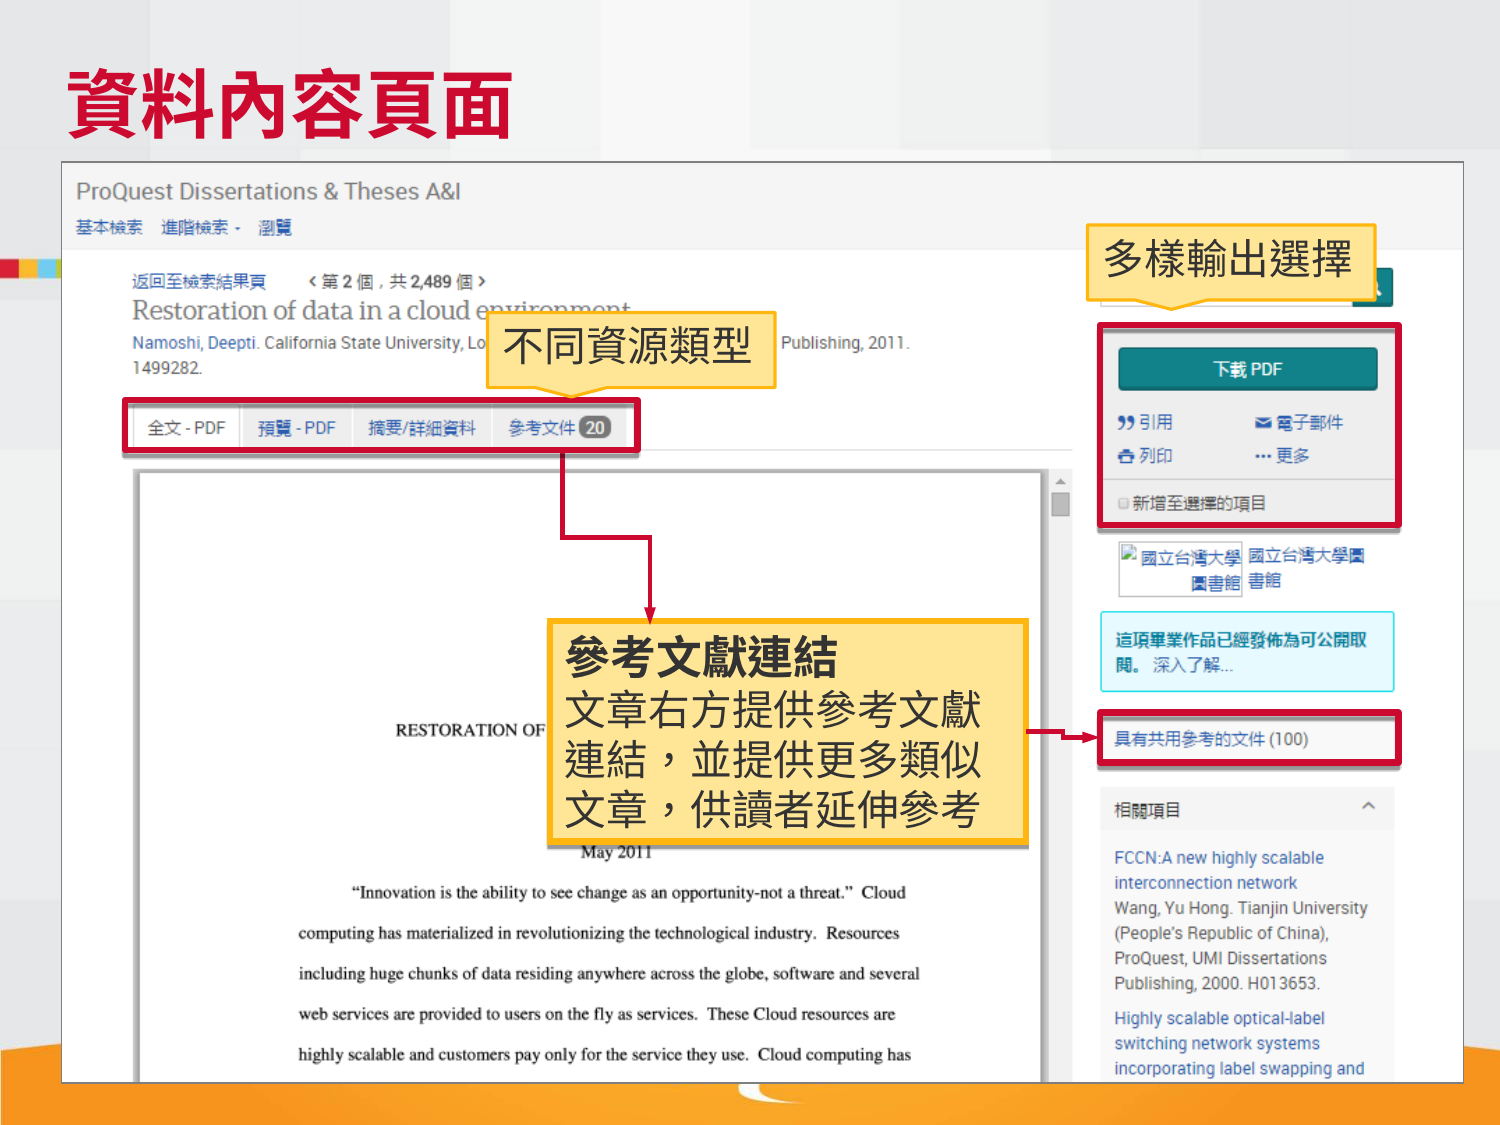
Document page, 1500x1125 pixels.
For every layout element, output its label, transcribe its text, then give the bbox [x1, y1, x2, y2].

text_box 多樣輸出選擇 [1087, 224, 1376, 310]
picture [62, 162, 1463, 1083]
text_box 參考文獻連結 文章右方提供參考文獻連結，並提供更多類似文章，供讀者延伸參考 [550, 621, 1026, 841]
text_box 資料內容頁面 [50, 50, 1051, 157]
text_box 不同資源類型 [487, 312, 776, 397]
